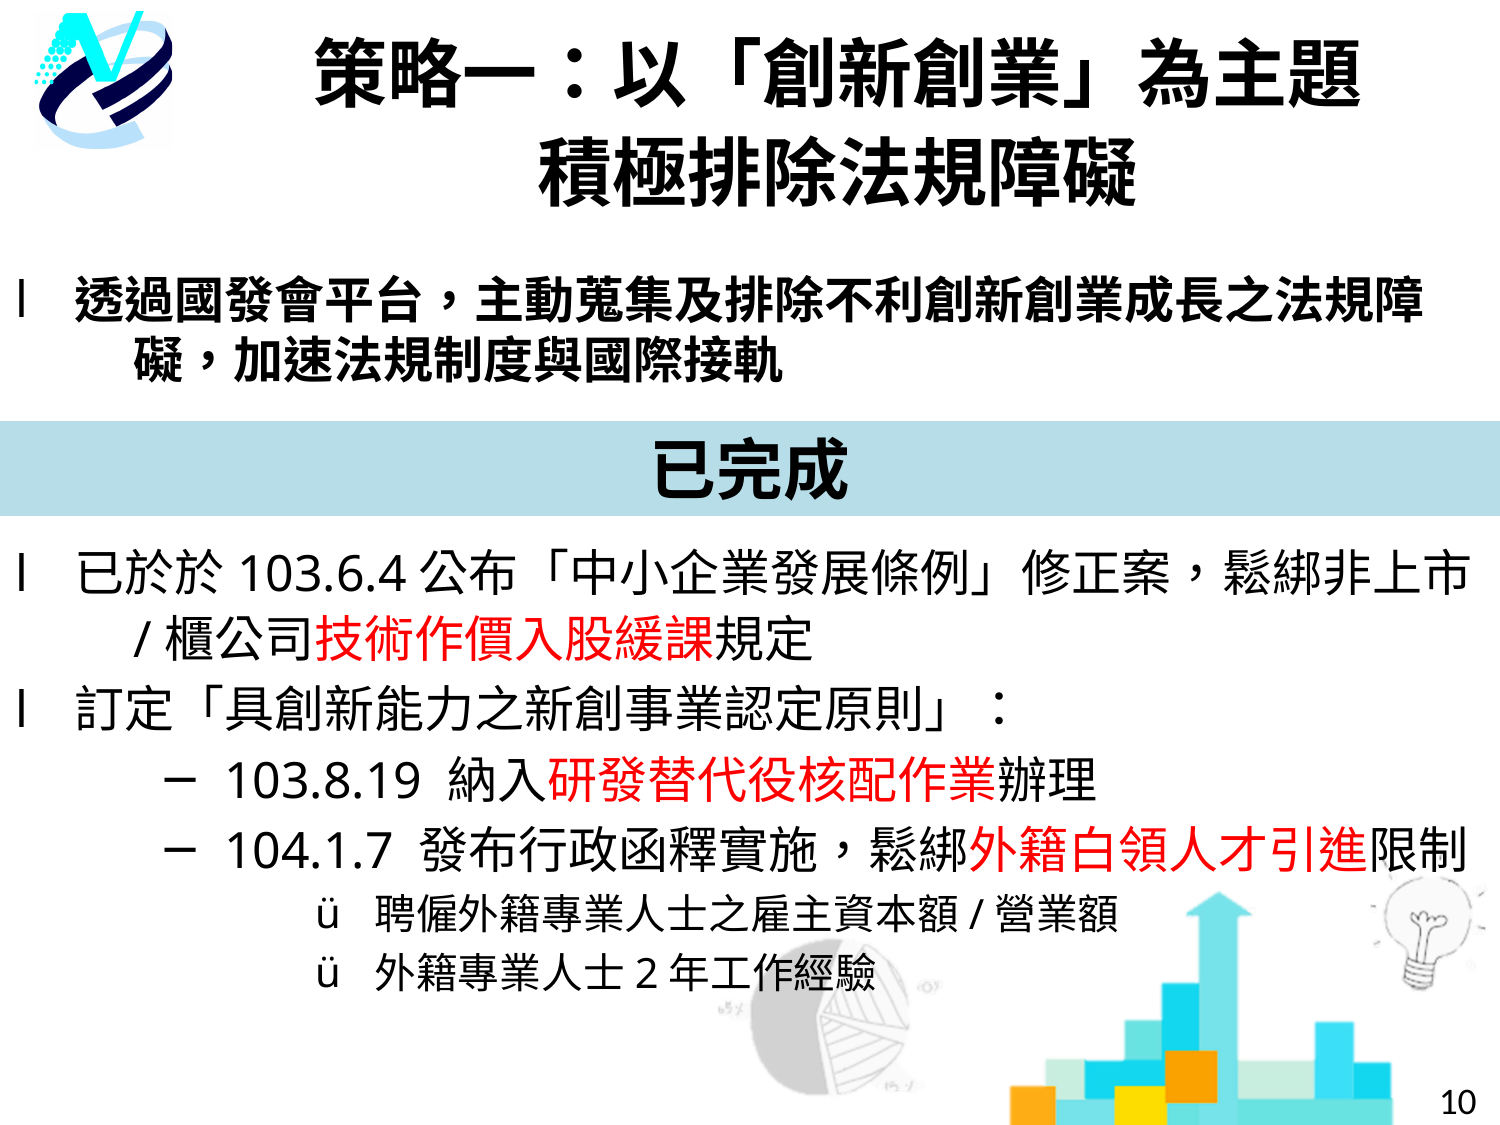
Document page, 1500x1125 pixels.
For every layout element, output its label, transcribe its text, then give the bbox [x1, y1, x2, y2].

text_box [1423, 1069, 1500, 1125]
title 策略一：以「創新創業」為主題 積極排除法規障礙 [175, 7, 1500, 225]
text_box 已於於103.6.4公布「中小企業發展條例」修正案，鬆綁非上市/櫃公司技術作價入股緩課規定 訂定「具創新能力之新創事業認定原則」： 103.8.19 納入研發替代役核配作業辦理 104.1.7 發布行政函釋實施，鬆綁外籍白領人才引進限制 聘僱外籍專業人士之雇主資本額/營業額 外籍專業人士2年工作經驗 [0, 528, 1500, 1004]
text_box 透過國發會平台，主動蒐集及排除不利創新創業成長之法規障礙，加速法規制度與國際接軌 [0, 261, 1482, 396]
text_box 已完成 [0, 421, 1500, 516]
